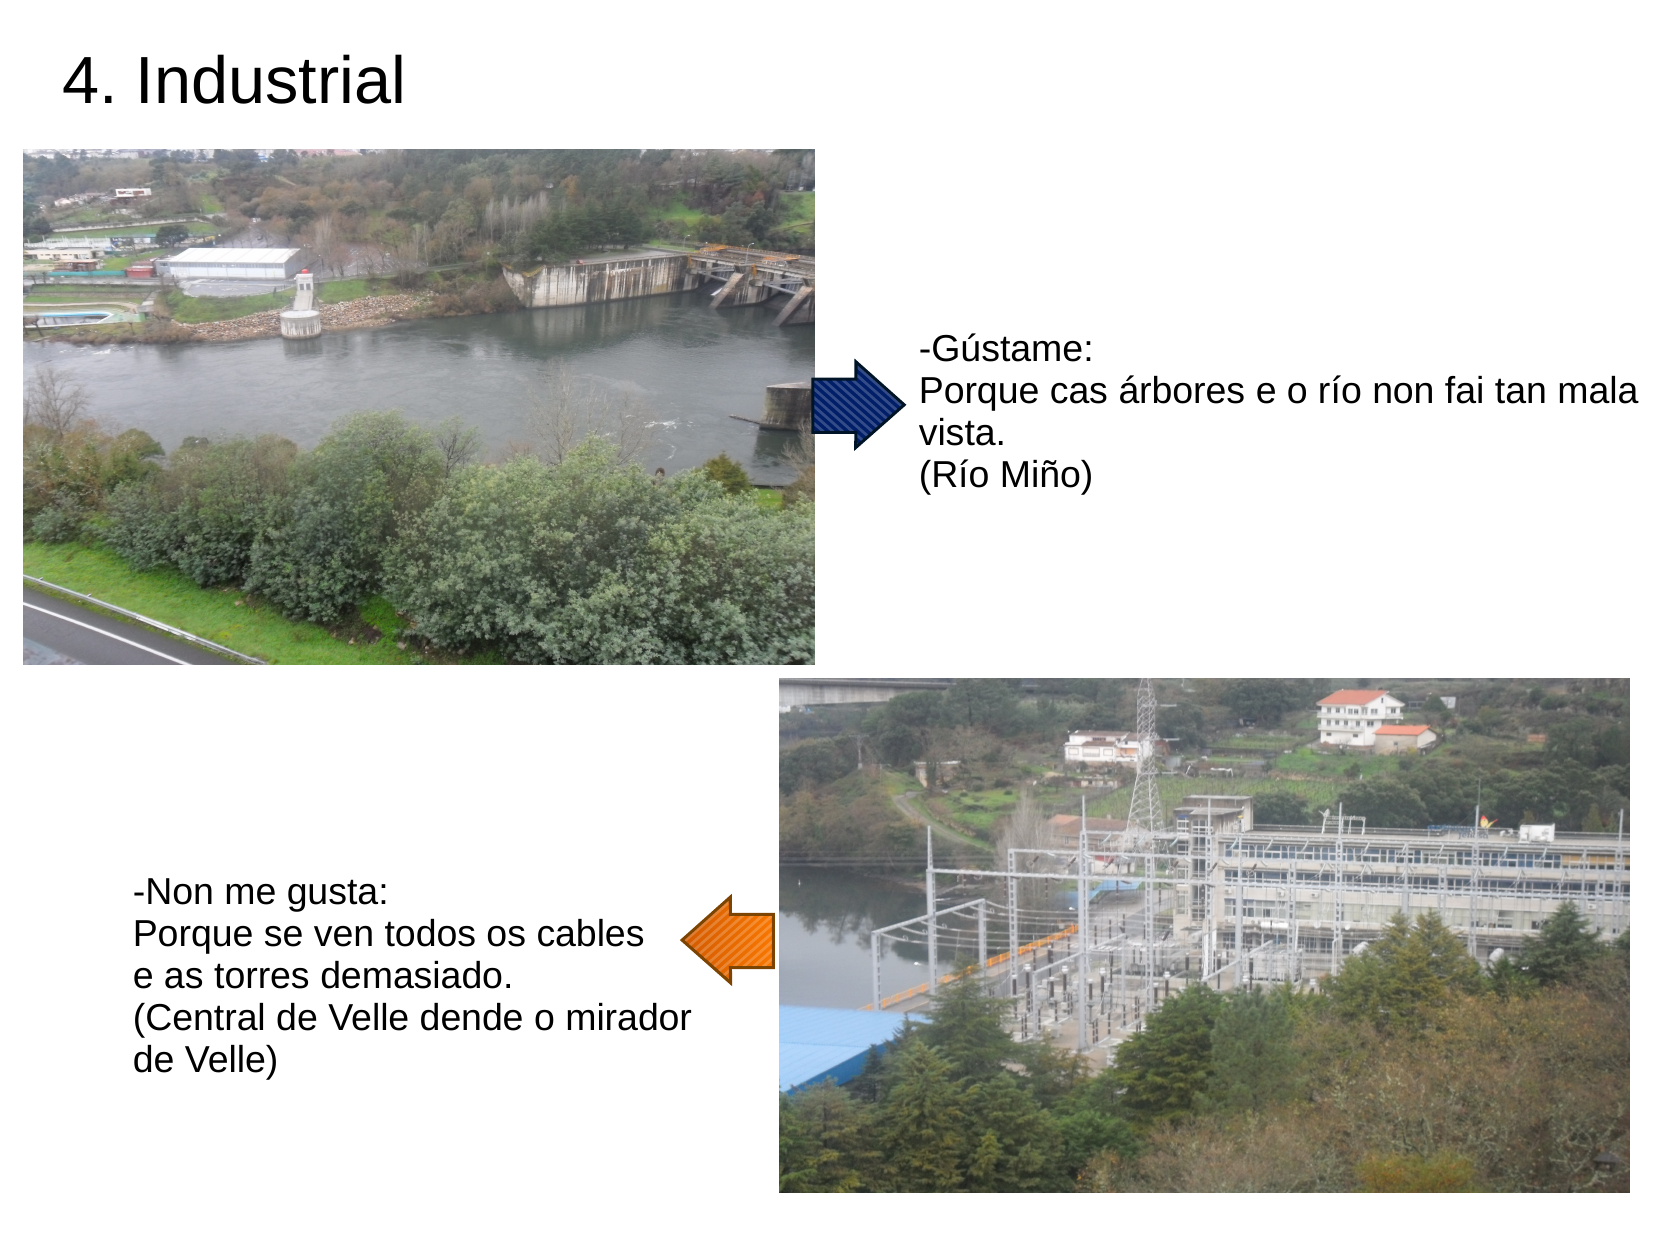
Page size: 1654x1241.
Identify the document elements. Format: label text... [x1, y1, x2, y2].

picture [708, 678, 1630, 1193]
text_box 4. Industrial [47, 35, 423, 126]
picture [23, 149, 903, 665]
text_box -Non me gusta: Porque se ven todos os cables e as torres demasiado. (Central de Velle dende o mirador de Velle) [118, 863, 708, 1088]
text_box -Gústame: Porque cas árbores e o río non fai tan mala vista. (Río Miño) [903, 319, 1654, 503]
